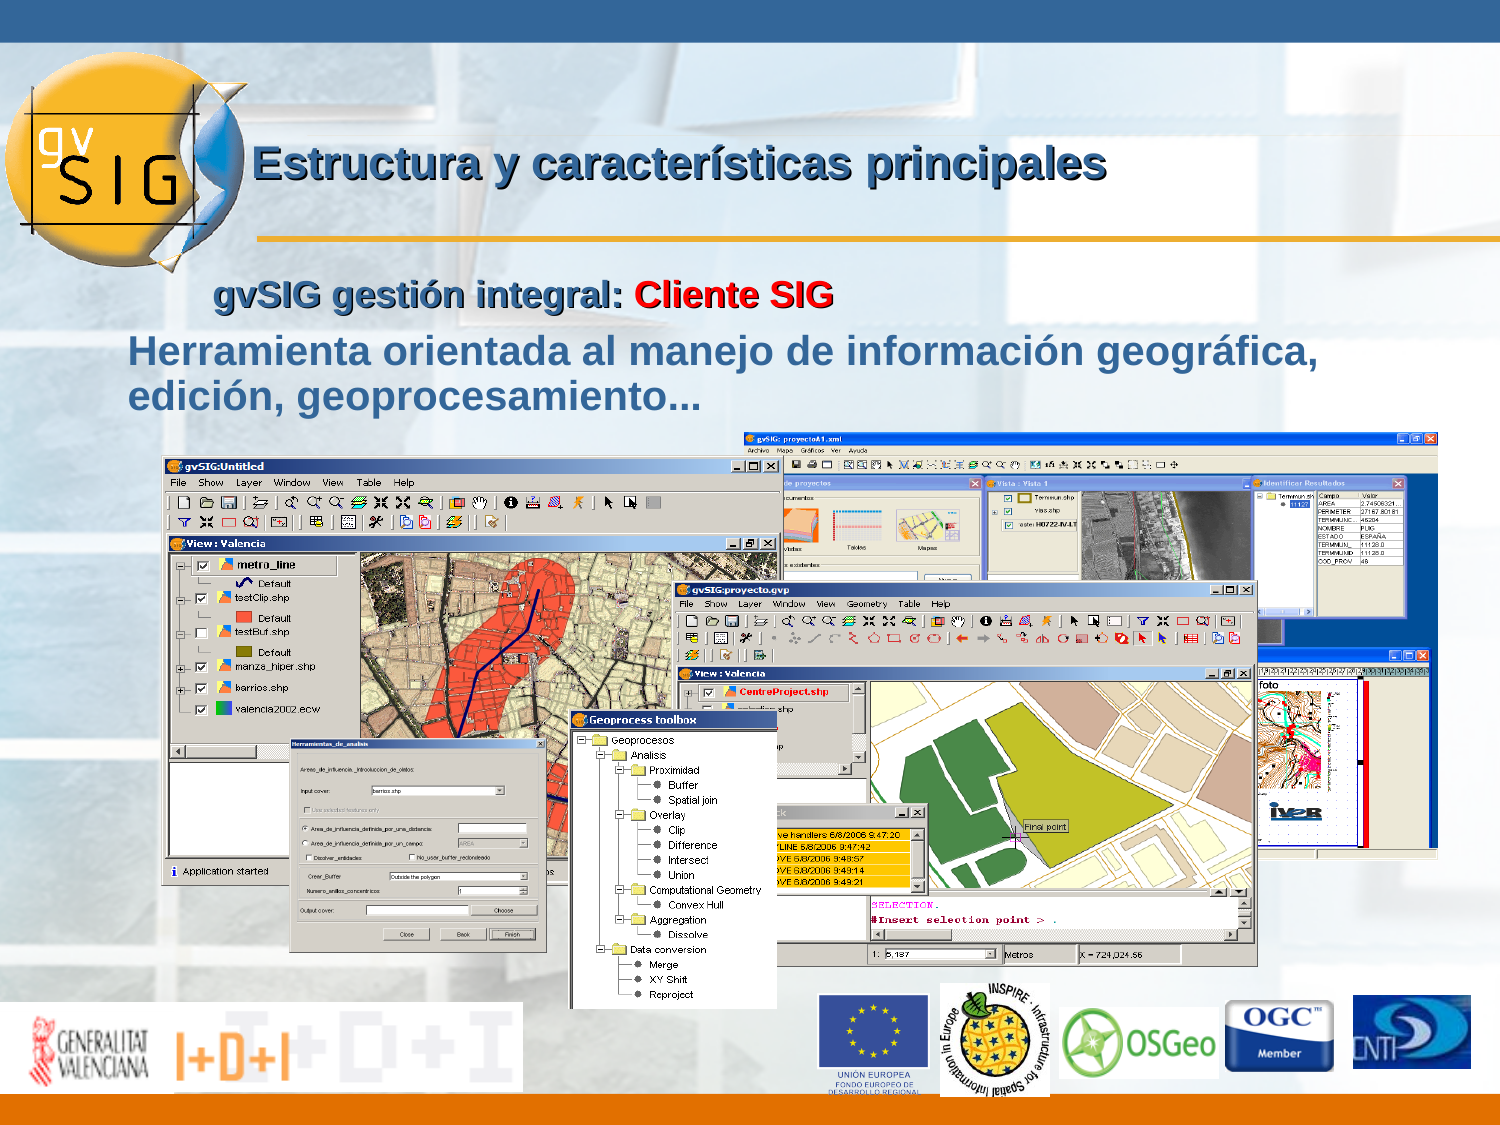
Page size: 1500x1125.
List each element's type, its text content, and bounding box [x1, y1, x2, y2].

picture [817, 993, 930, 1095]
picture [1059, 1007, 1219, 1079]
text_box Estructura y características principales [236, 131, 1500, 206]
text_box Herramienta orientada al manejo de información geográfica, edición, geoprocesamiento... [112, 322, 1500, 427]
picture [0, 49, 250, 276]
picture [161, 432, 1438, 1009]
picture [0, 1002, 523, 1094]
text_box gvSIG gestión integral: Cliente SIG [197, 267, 1500, 322]
picture [1225, 1000, 1334, 1072]
picture [1353, 995, 1471, 1069]
picture [940, 983, 1050, 1097]
